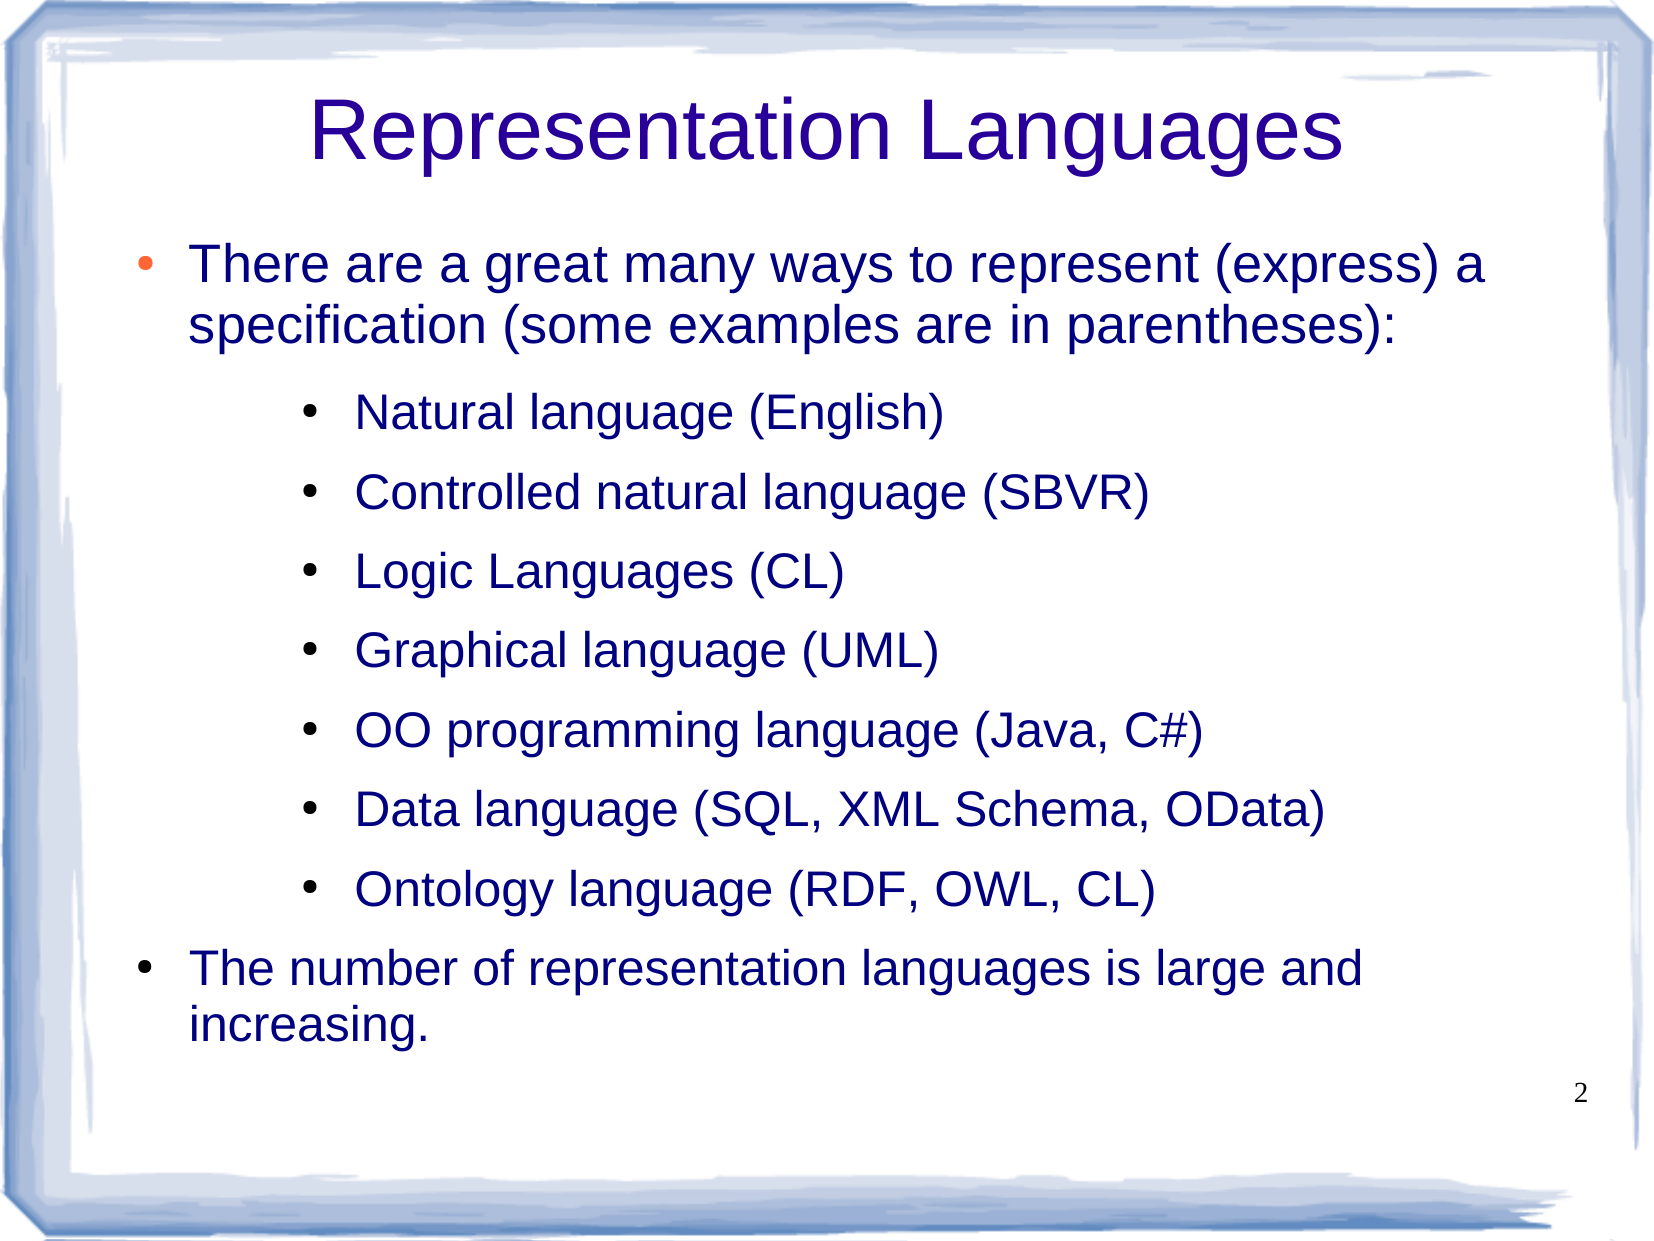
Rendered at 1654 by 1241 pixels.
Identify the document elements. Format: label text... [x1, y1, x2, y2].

list There are a great many ways to represent (express) a specification (some examples are in parentheses): Natural language (English) Controlled natural language (SBVR) Logic Languages (CL) Graphical language (UML) OO programming language (Java, C#) Data language (SQL, XML Schema, OData) Ontology language (RDF, OWL, CL) The number of representation languages is large and increasing. [118, 233, 1571, 1053]
title Representation Languages [82, 25, 1571, 233]
picture [0, 0, 1654, 1241]
